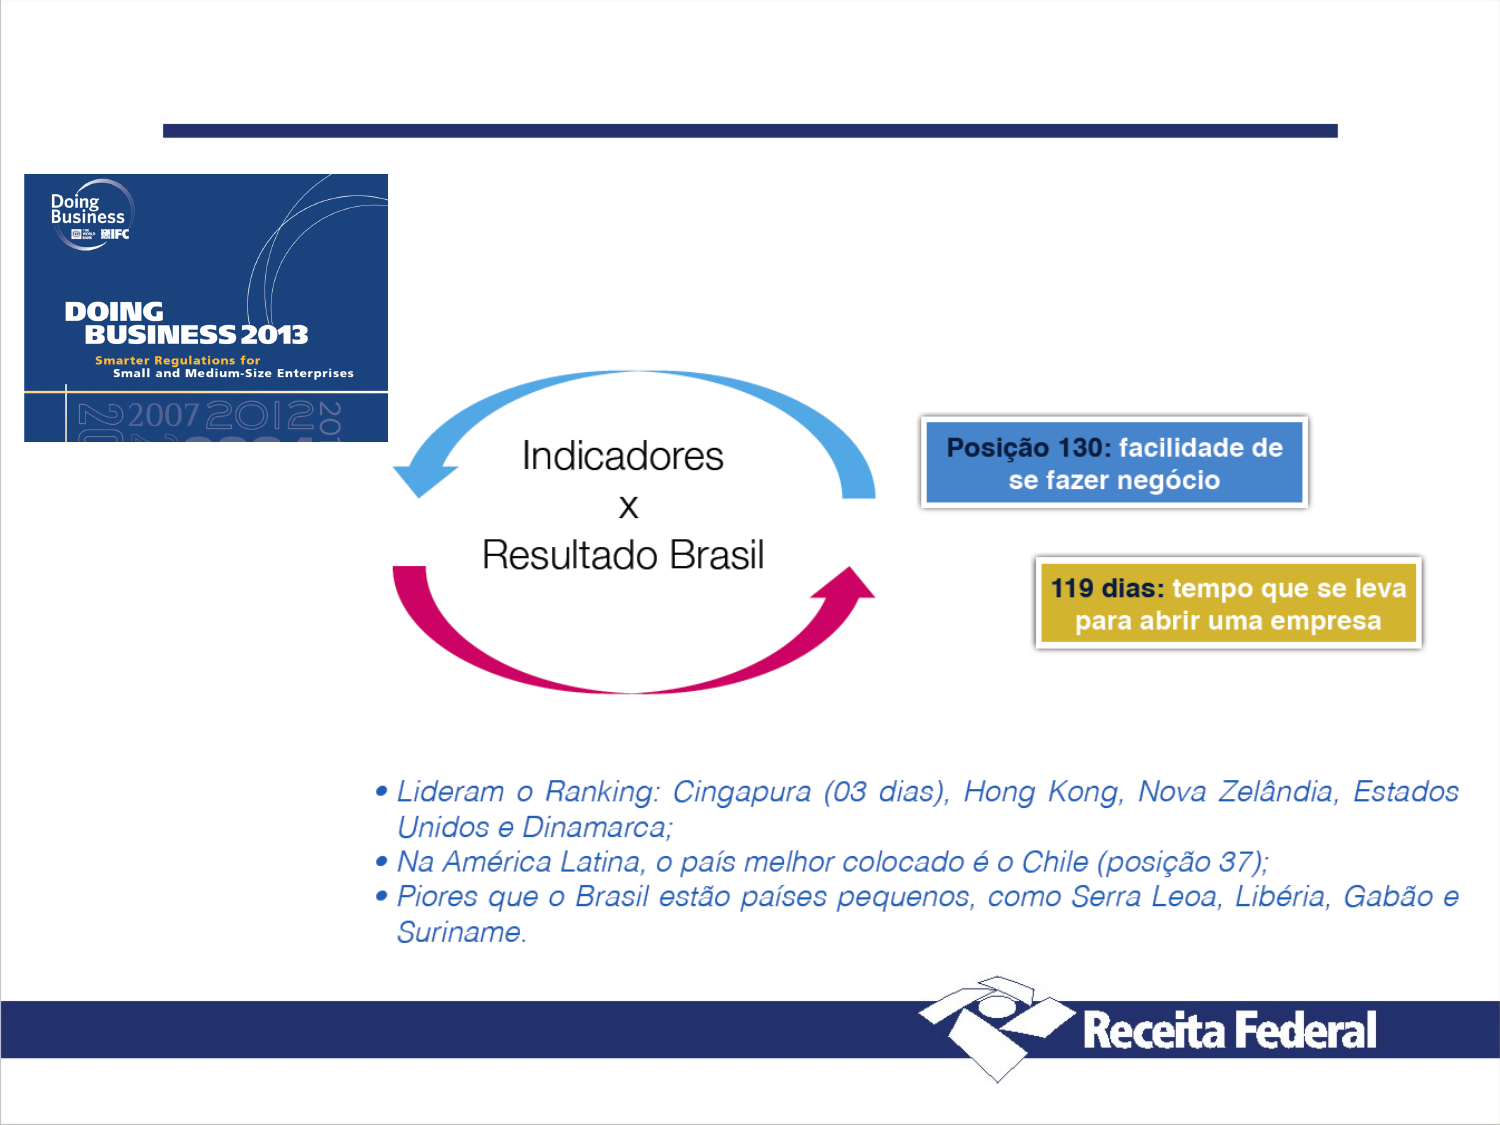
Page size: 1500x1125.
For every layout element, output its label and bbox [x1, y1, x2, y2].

chart [375, 362, 1463, 963]
picture [0, 0, 1500, 1125]
